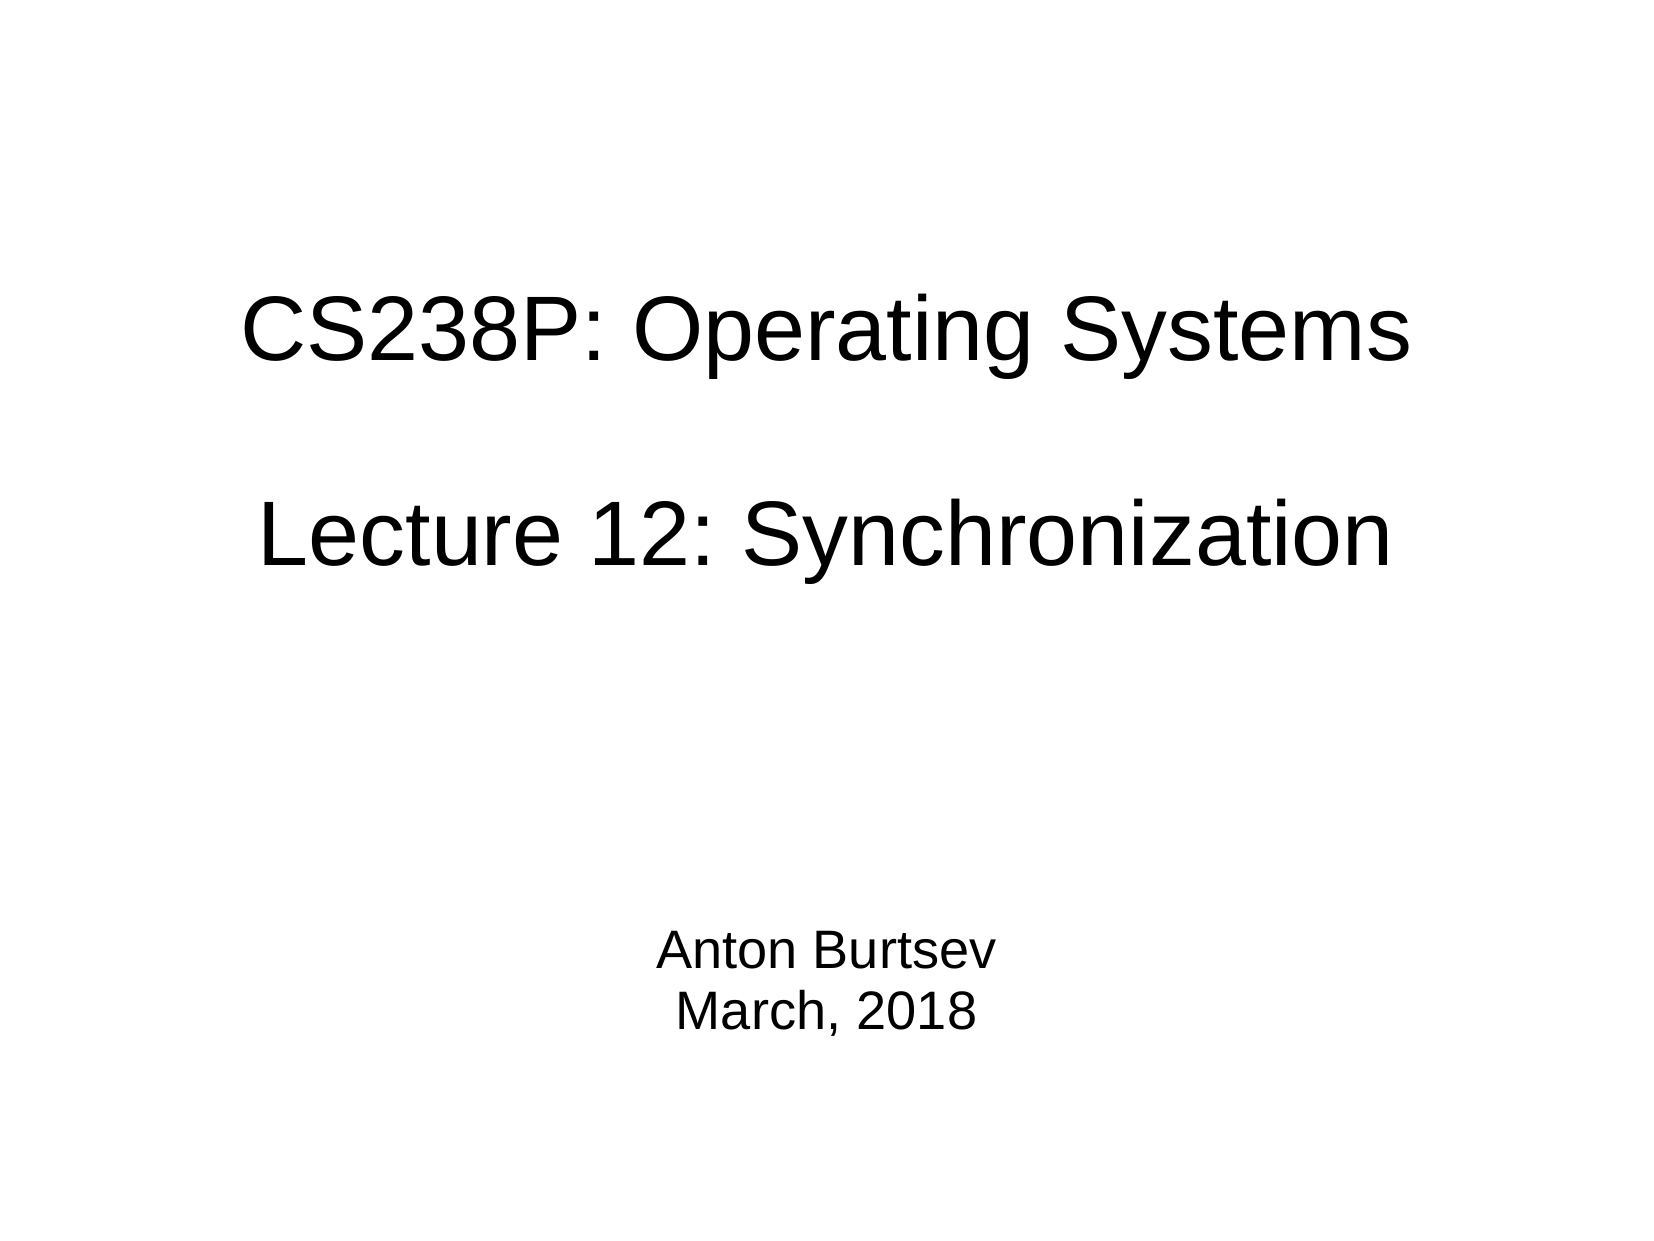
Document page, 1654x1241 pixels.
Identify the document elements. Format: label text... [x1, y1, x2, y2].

title CS238P: Operating Systems Lecture 12: Synchronization [82, 113, 1571, 637]
subtitle Anton Burtsev March, 2018 [82, 637, 1571, 1109]
